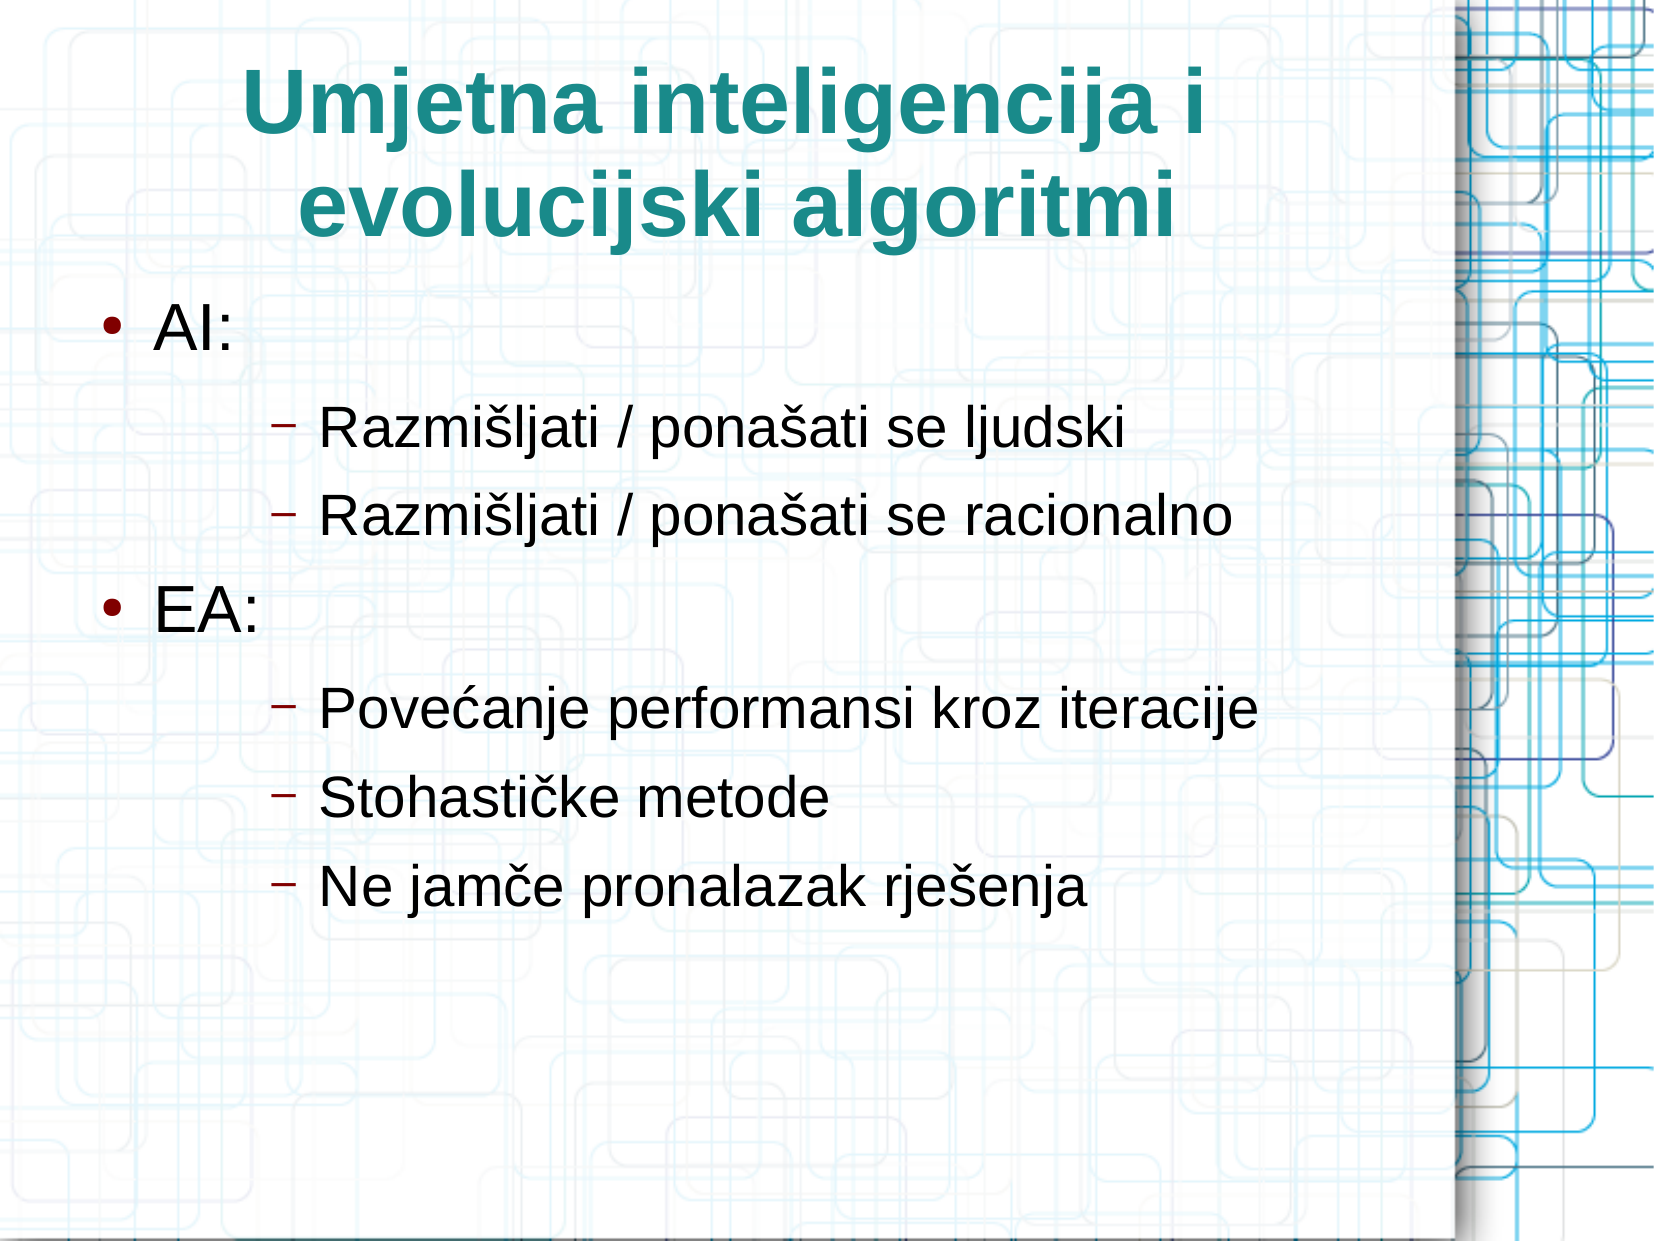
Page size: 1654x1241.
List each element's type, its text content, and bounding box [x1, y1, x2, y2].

title Umjetna inteligencija i evolucijski algoritmi [59, 50, 1418, 256]
picture [0, 0, 1654, 1241]
list AI: Razmišljati / ponašati se ljudski Razmišljati / ponašati se racionalno EA: Povećanje performansi kroz iteracije Stohastičke metode Ne jamče pronalazak rješenja [82, 290, 1418, 1094]
